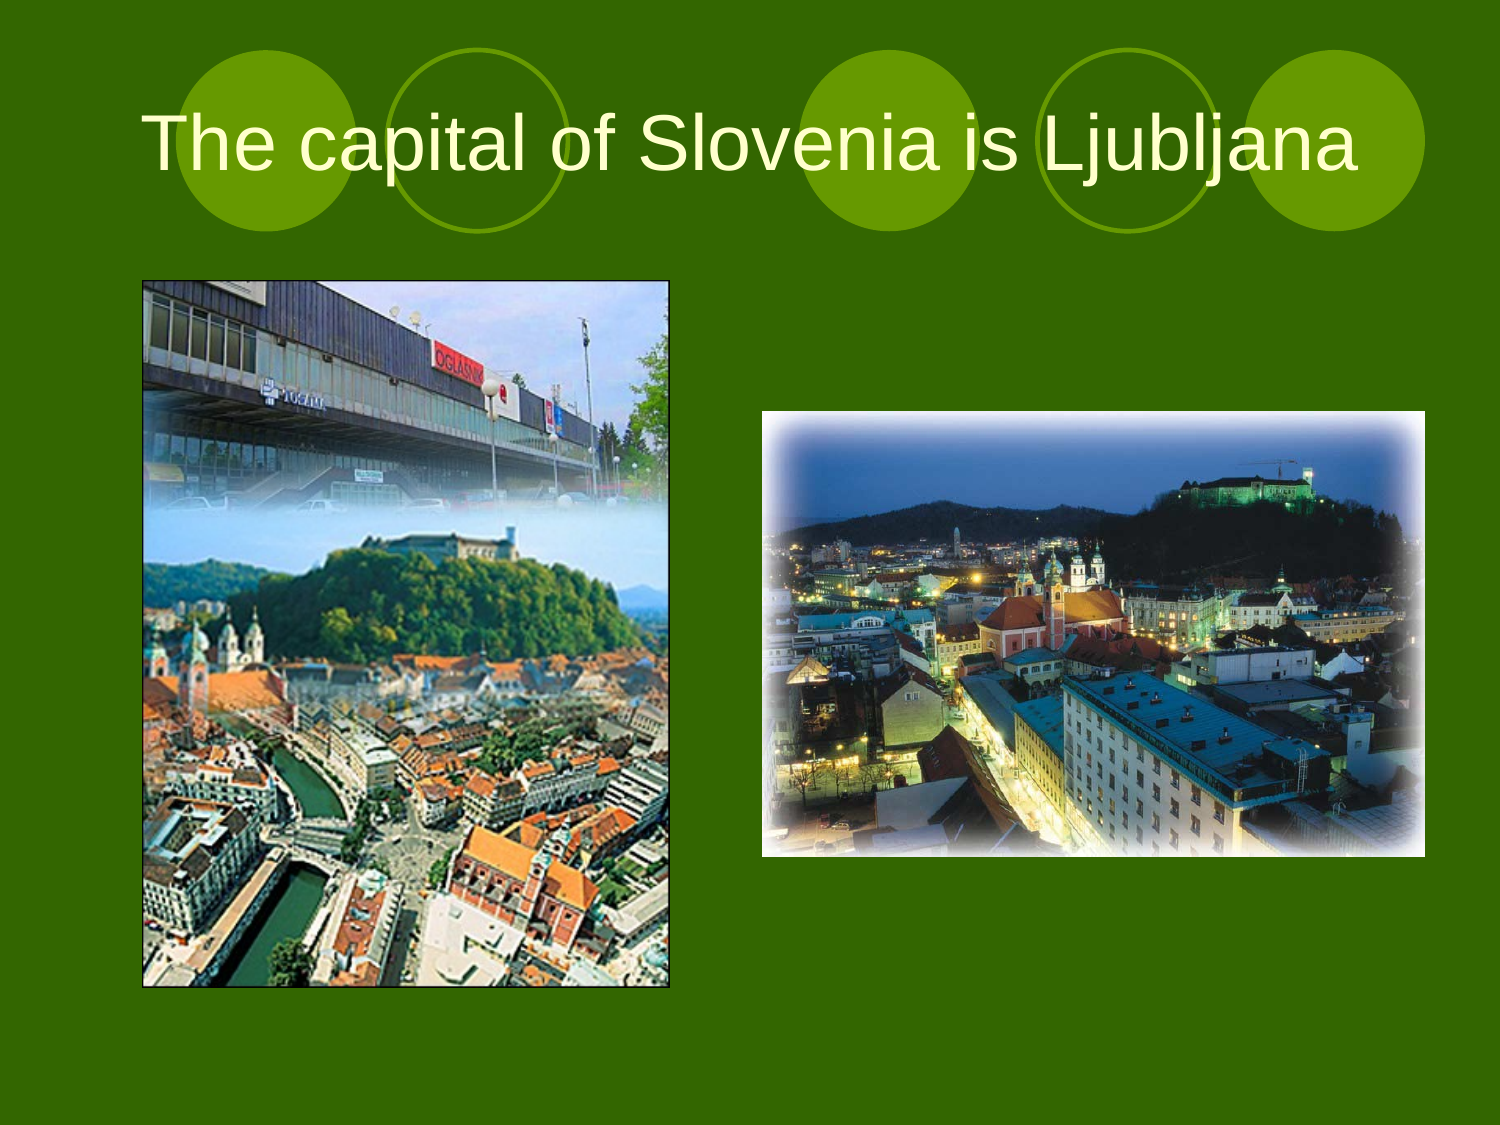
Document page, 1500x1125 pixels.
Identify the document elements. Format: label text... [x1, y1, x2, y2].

picture [142, 280, 670, 988]
picture [762, 411, 1425, 857]
title The capital of Slovenia is Ljubljana [75, 45, 1425, 233]
